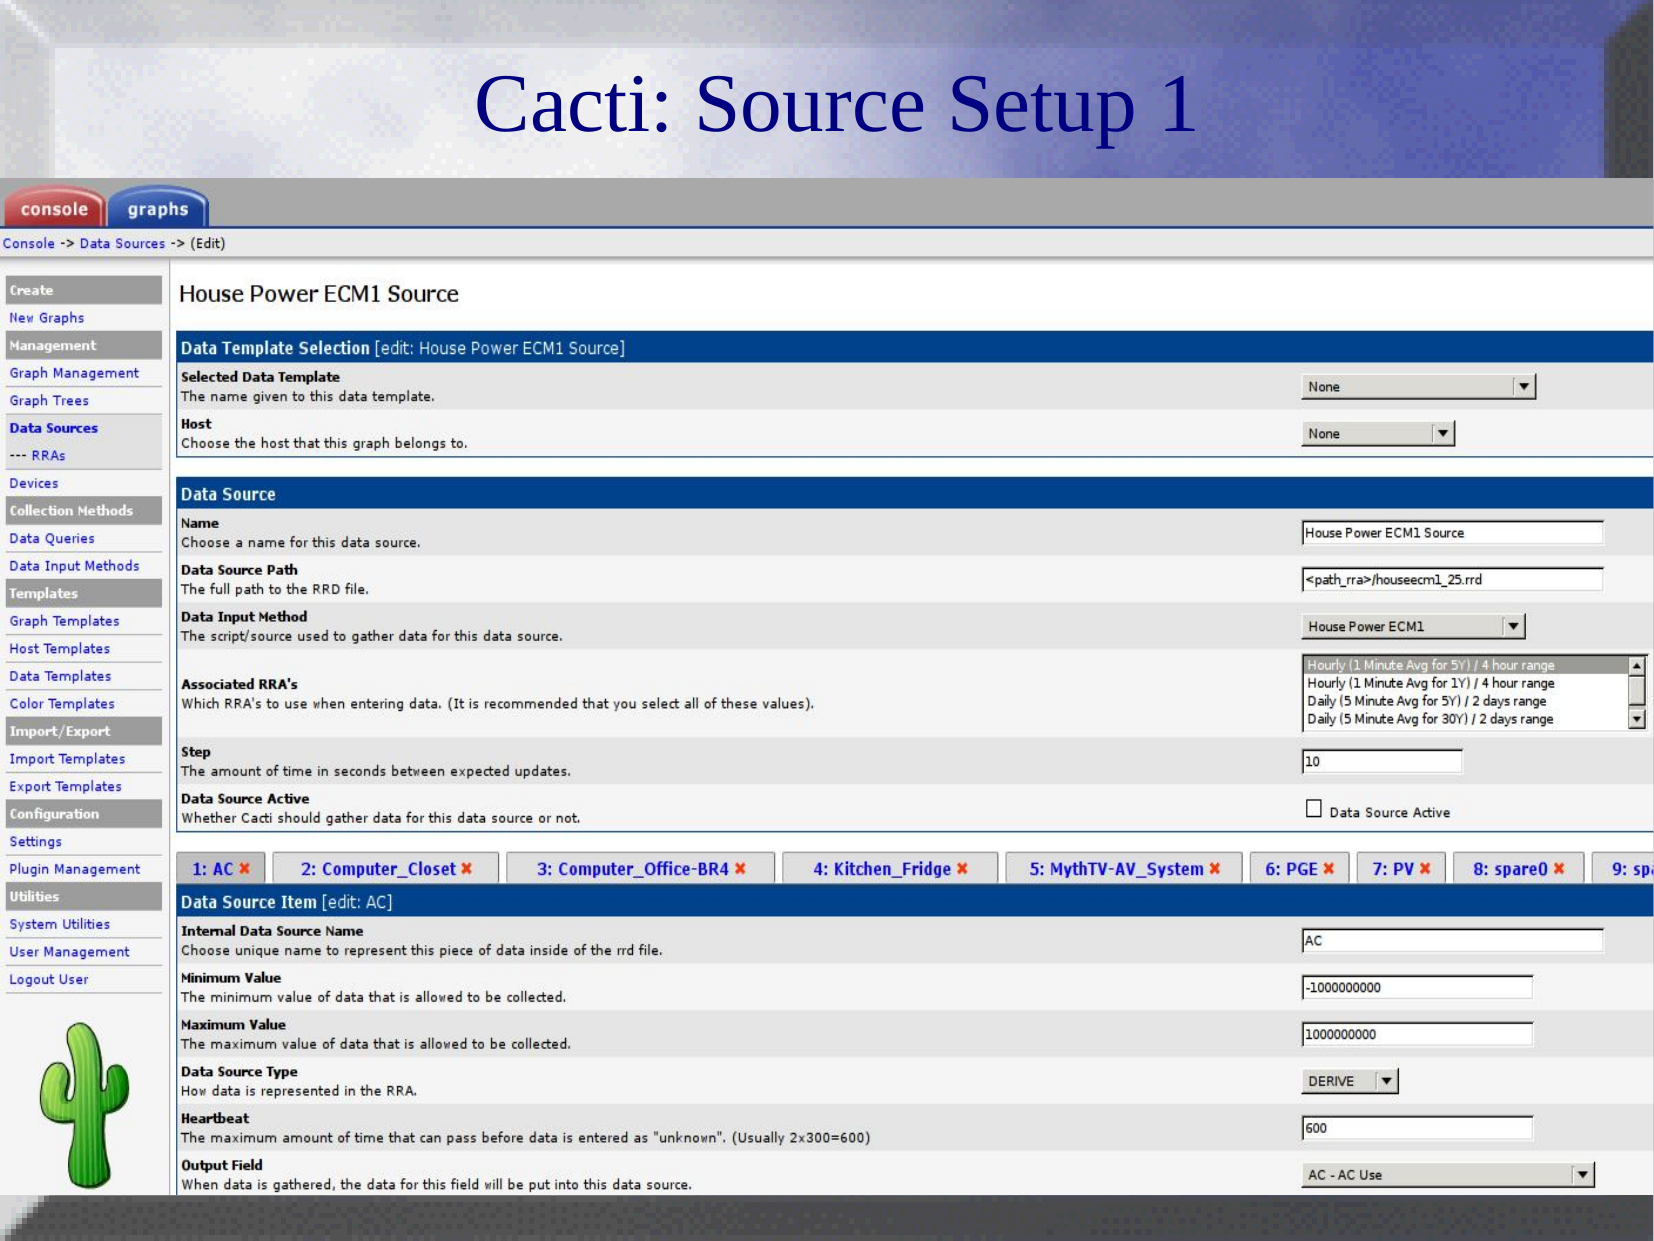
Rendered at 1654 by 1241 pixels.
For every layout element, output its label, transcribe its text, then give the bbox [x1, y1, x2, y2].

picture [0, 0, 1654, 1241]
title Cacti: Source Setup 1 [122, 54, 1554, 153]
